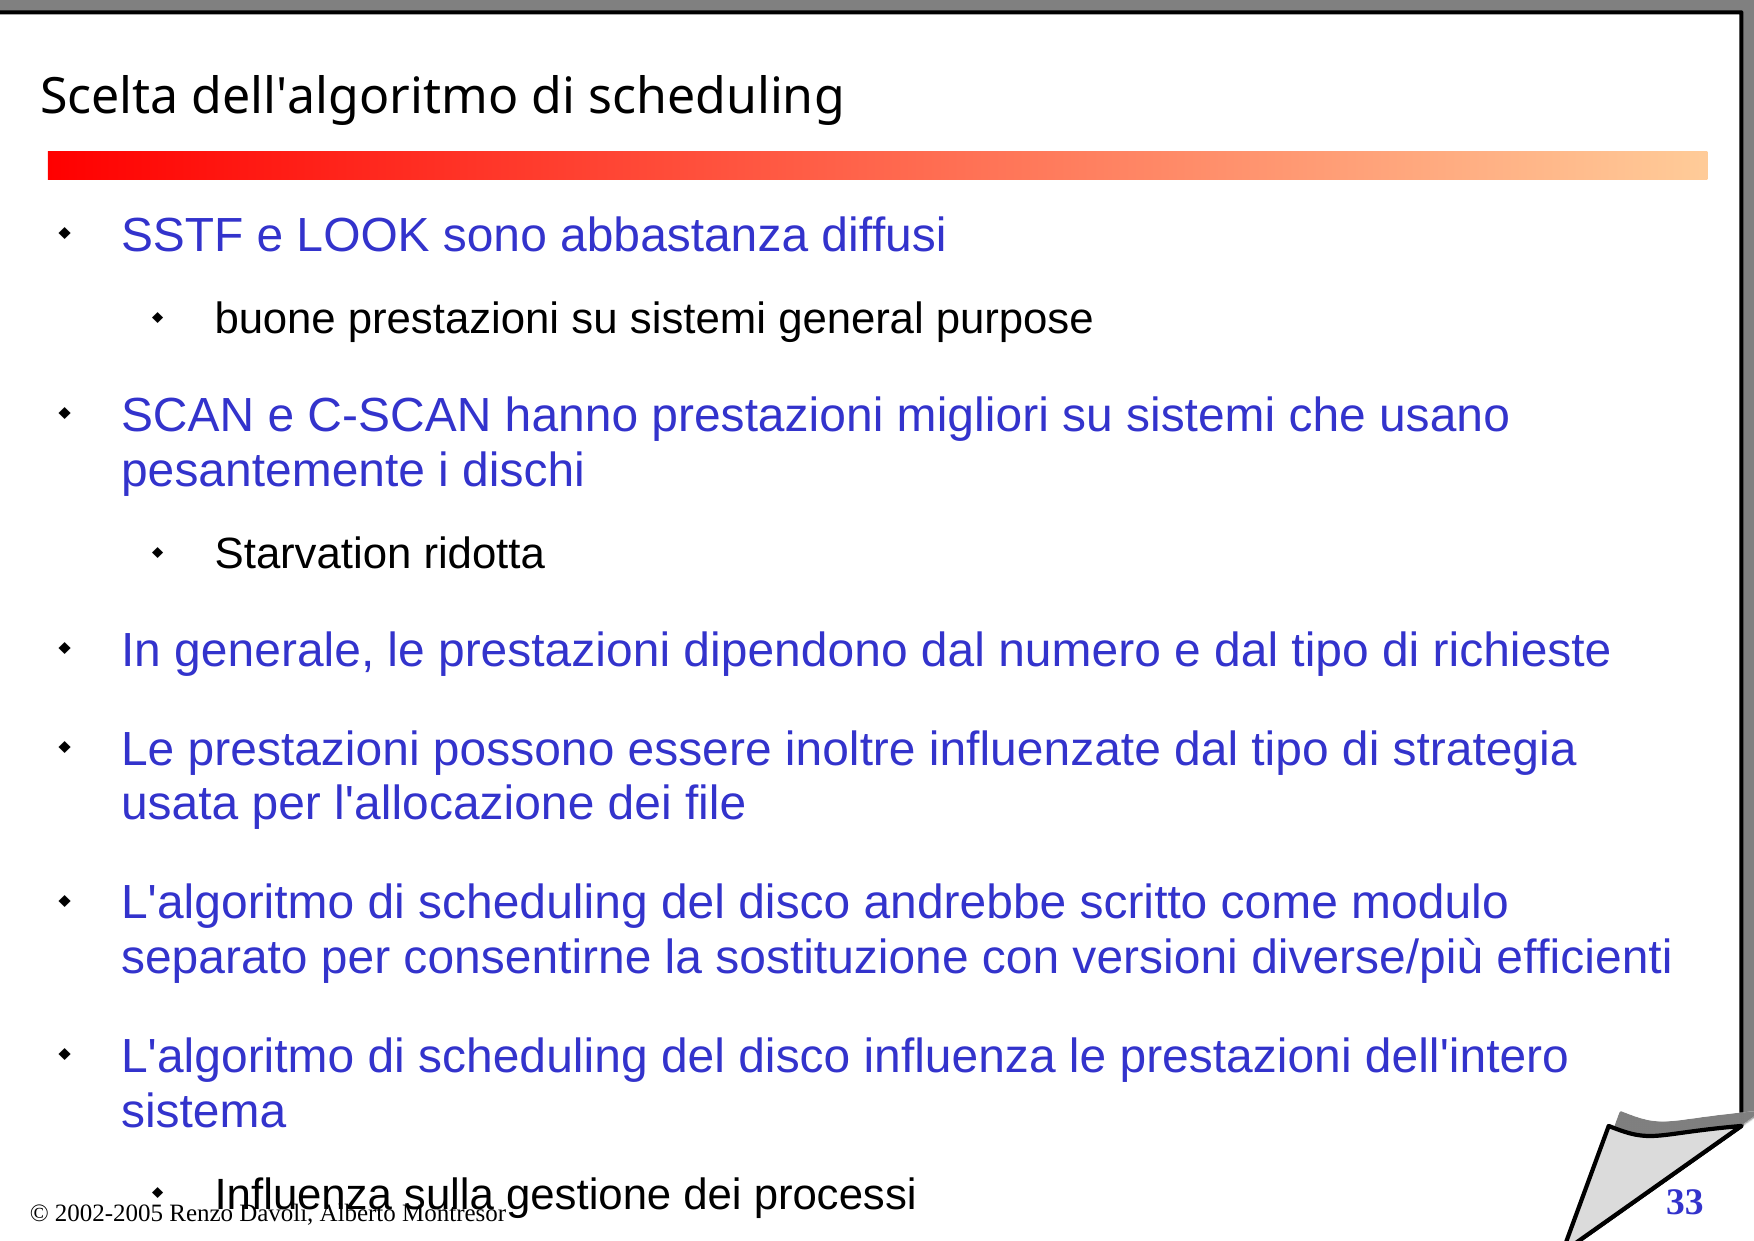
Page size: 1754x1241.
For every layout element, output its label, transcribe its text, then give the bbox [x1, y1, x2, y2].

list SSTF e LOOK sono abbastanza diffusi buone prestazioni su sistemi general purpose SCAN e C-SCAN hanno prestazioni migliori su sistemi che usano pesantemente i dischi Starvation ridotta In generale, le prestazioni dipendono dal numero e dal tipo di richieste Le prestazioni possono essere inoltre influenzate dal tipo di strategia usata per l'allocazione dei file L'algoritmo di scheduling del disco andrebbe scritto come modulo separato per consentirne la sostituzione con versioni diverse/più efficienti L'algoritmo di scheduling del disco influenza le prestazioni dell'intero sistema Influenza sulla gestione dei processi [58, 206, 1696, 1218]
title Scelta dell'algoritmo di scheduling [40, 49, 1714, 144]
